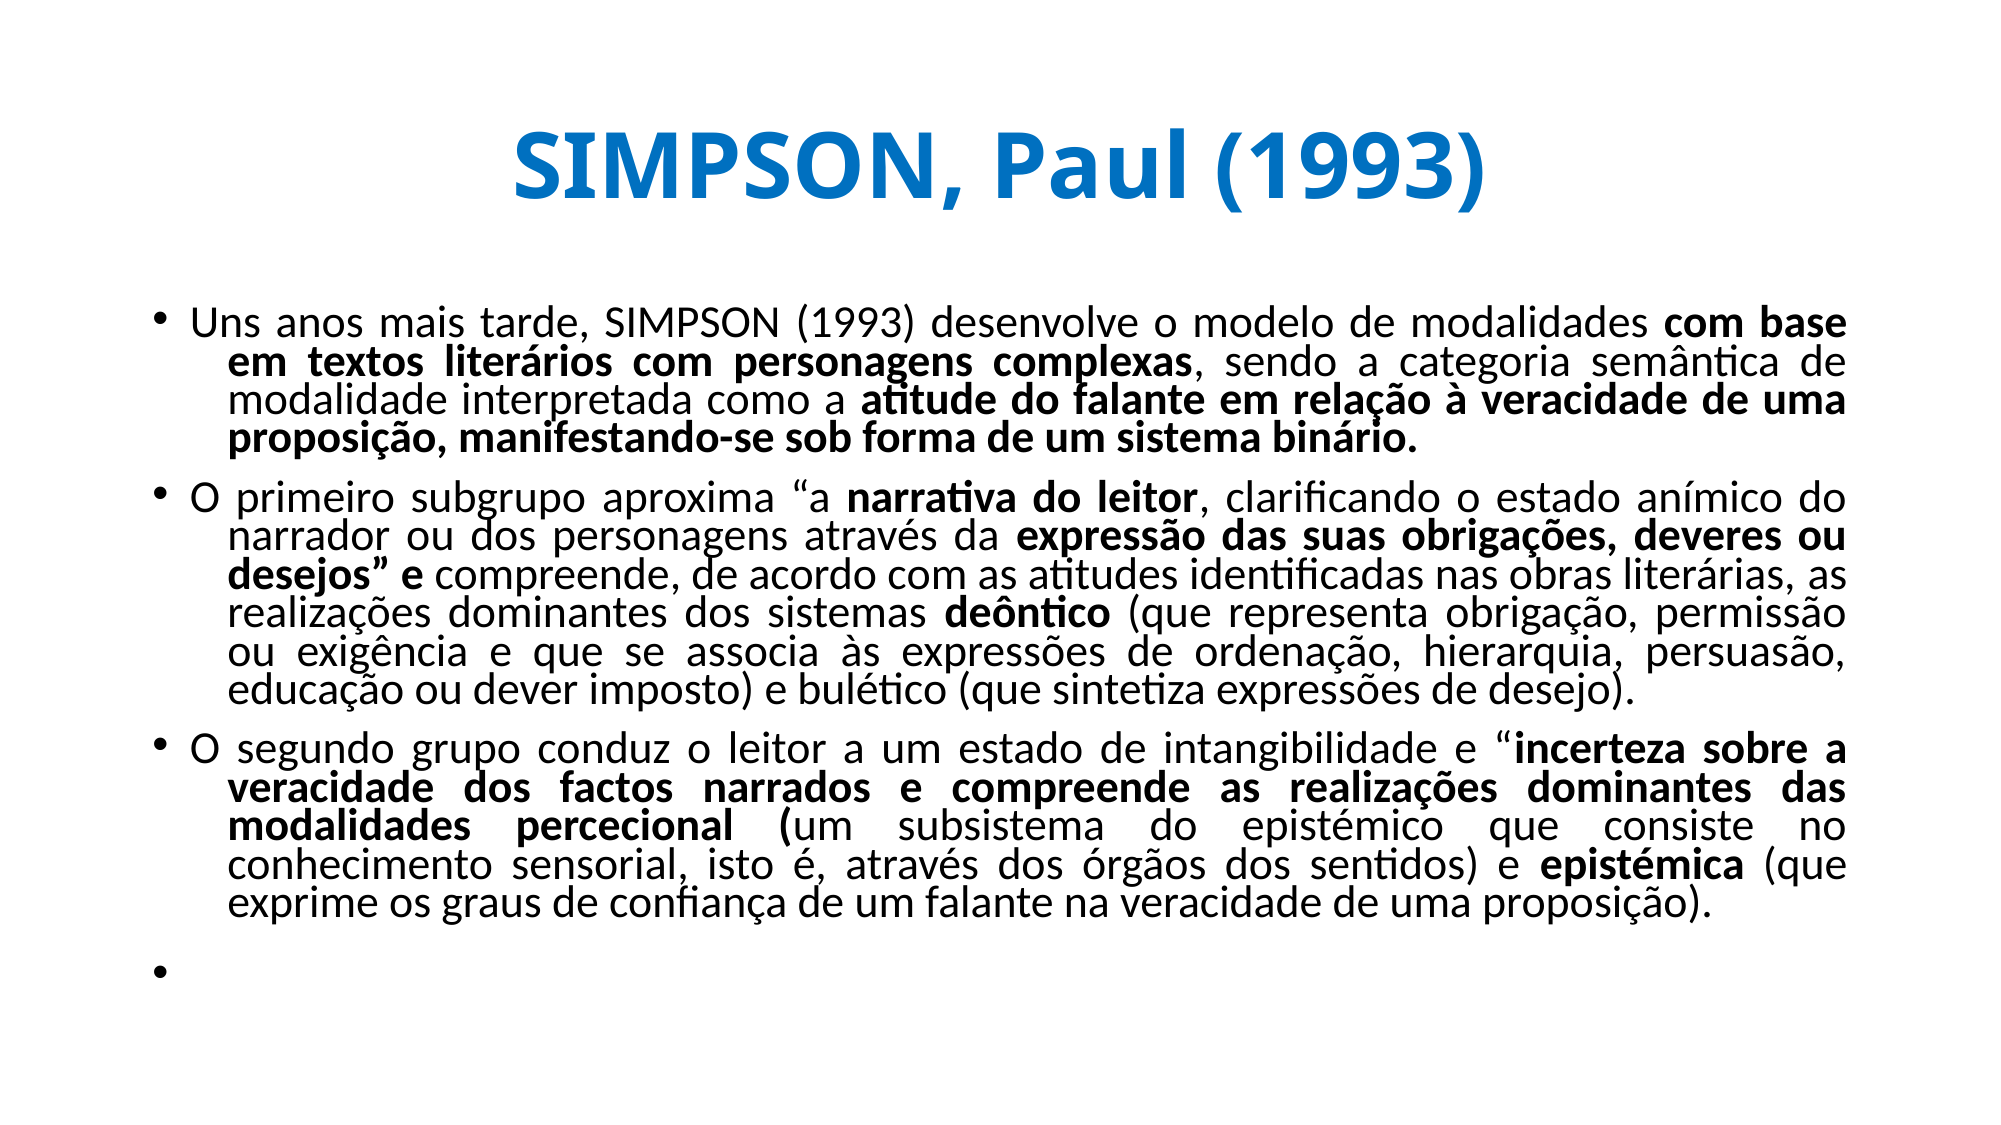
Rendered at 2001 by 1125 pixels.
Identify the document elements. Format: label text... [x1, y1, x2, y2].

title SIMPSON, Paul (1993) [137, 59, 1863, 278]
list Uns anos mais tarde, SIMPSON (1993) desenvolve o modelo de modalidades com base em textos literários com personagens complexas, sendo a categoria semântica de modalidade interpretada como a atitude do falante em relação à veracidade de uma proposição, manifestando-se sob forma de um sistema binário. O primeiro subgrupo aproxima “a narrativa do leitor, clarificando o estado anímico do narrador ou dos personagens através da expressão das suas obrigações, deveres ou desejos” e compreende, de acordo com as atitudes identificadas nas obras literárias, as realizações dominantes dos sistemas deôntico (que representa obrigação, permissão ou exigência e que se associa às expressões de ordenação, hierarquia, persuasão, educação ou dever imposto) e bulético (que sintetiza expressões de desejo). O segundo grupo conduz o leitor a um estado de intangibilidade e “incerteza sobre a veracidade dos factos narrados e compreende as realizações dominantes das modalidades percecional (um subsistema do epistémico que consiste no conhecimento sensorial, isto é, através dos órgãos dos sentidos) e epistémica (que exprime os graus de confiança de um falante na veracidade de uma proposição). [137, 299, 1863, 1014]
